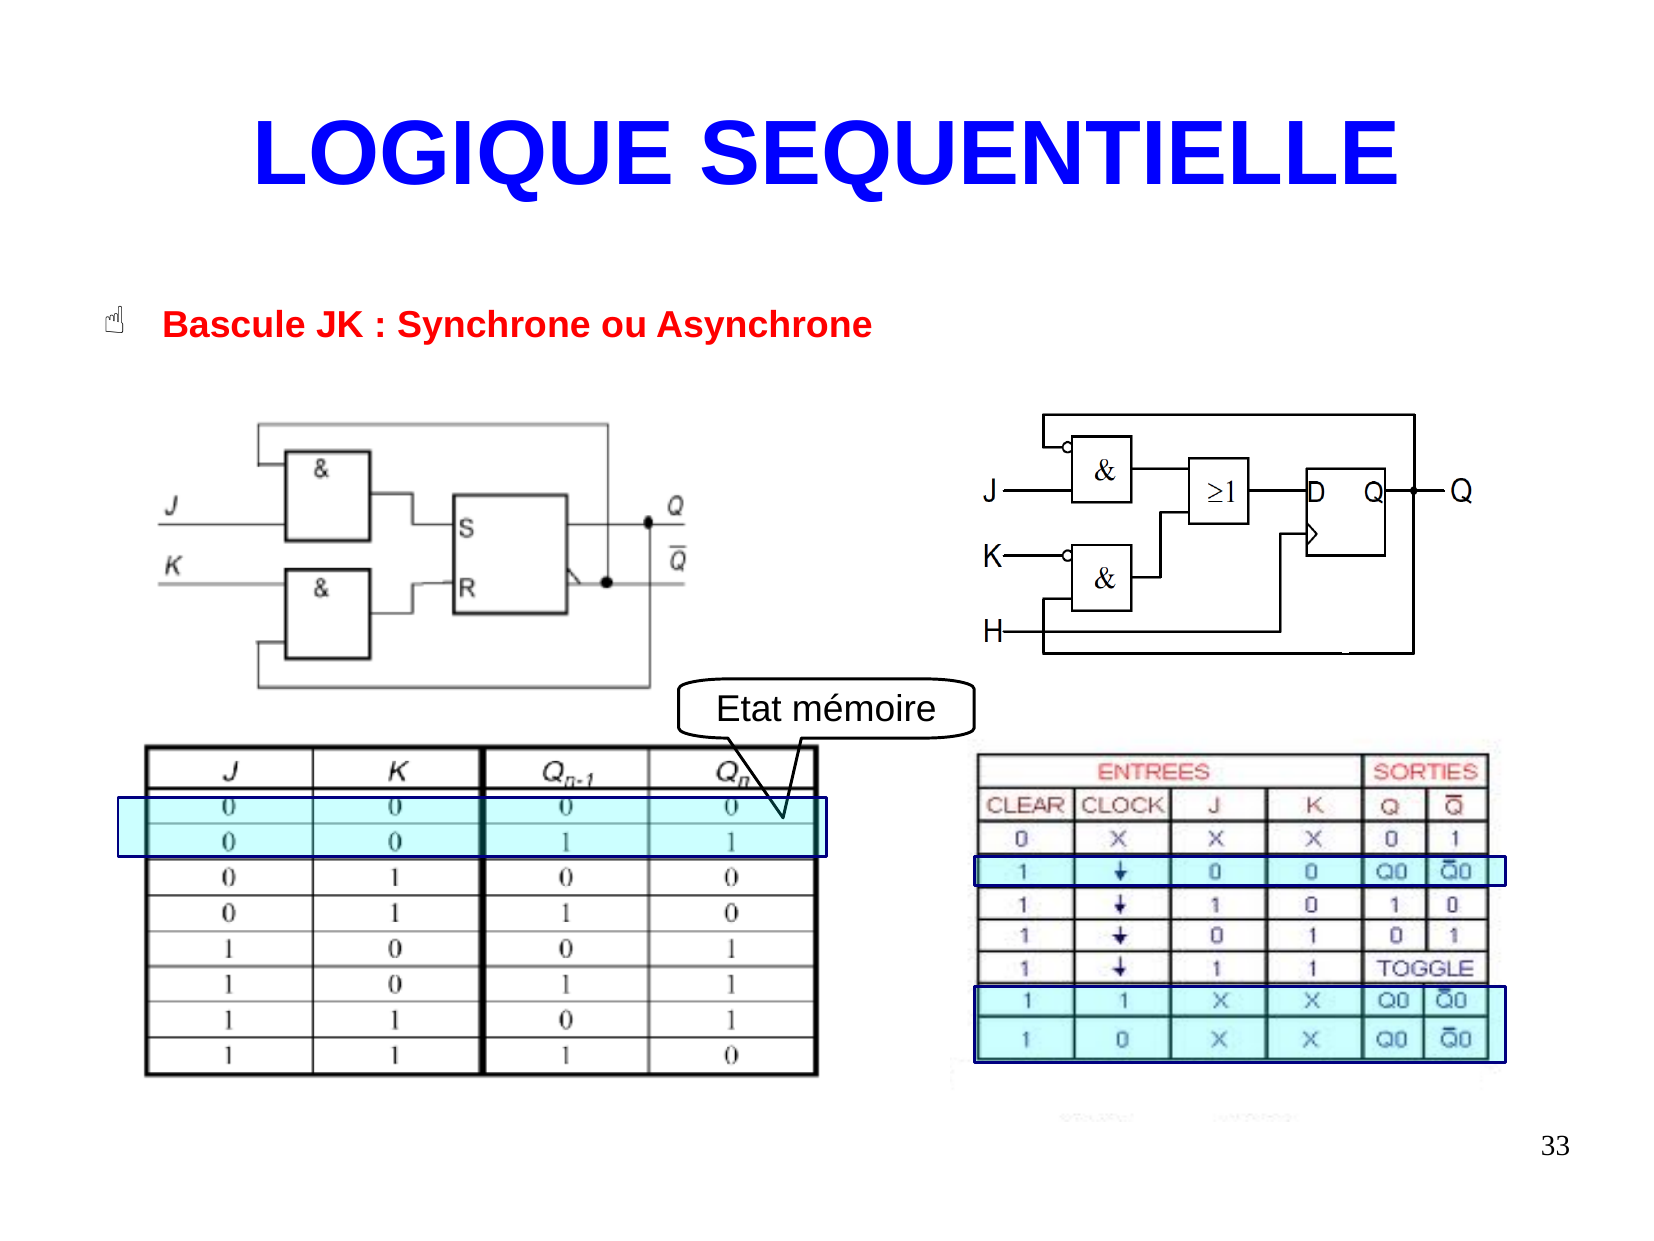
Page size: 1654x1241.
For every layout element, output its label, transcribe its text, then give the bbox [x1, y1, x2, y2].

picture [139, 857, 827, 1083]
text_box [117, 797, 827, 857]
text_box Bascule JK : Synchrone ou Asynchrone [58, 296, 1595, 355]
picture [950, 406, 1506, 1122]
picture [139, 737, 767, 797]
text_box [974, 986, 1506, 1063]
text_box Etat mémoire [678, 678, 975, 797]
picture [789, 739, 827, 797]
picture [147, 413, 709, 709]
title LOGIQUE SEQUENTIELLE [0, 49, 1654, 257]
text_box [974, 856, 1506, 886]
